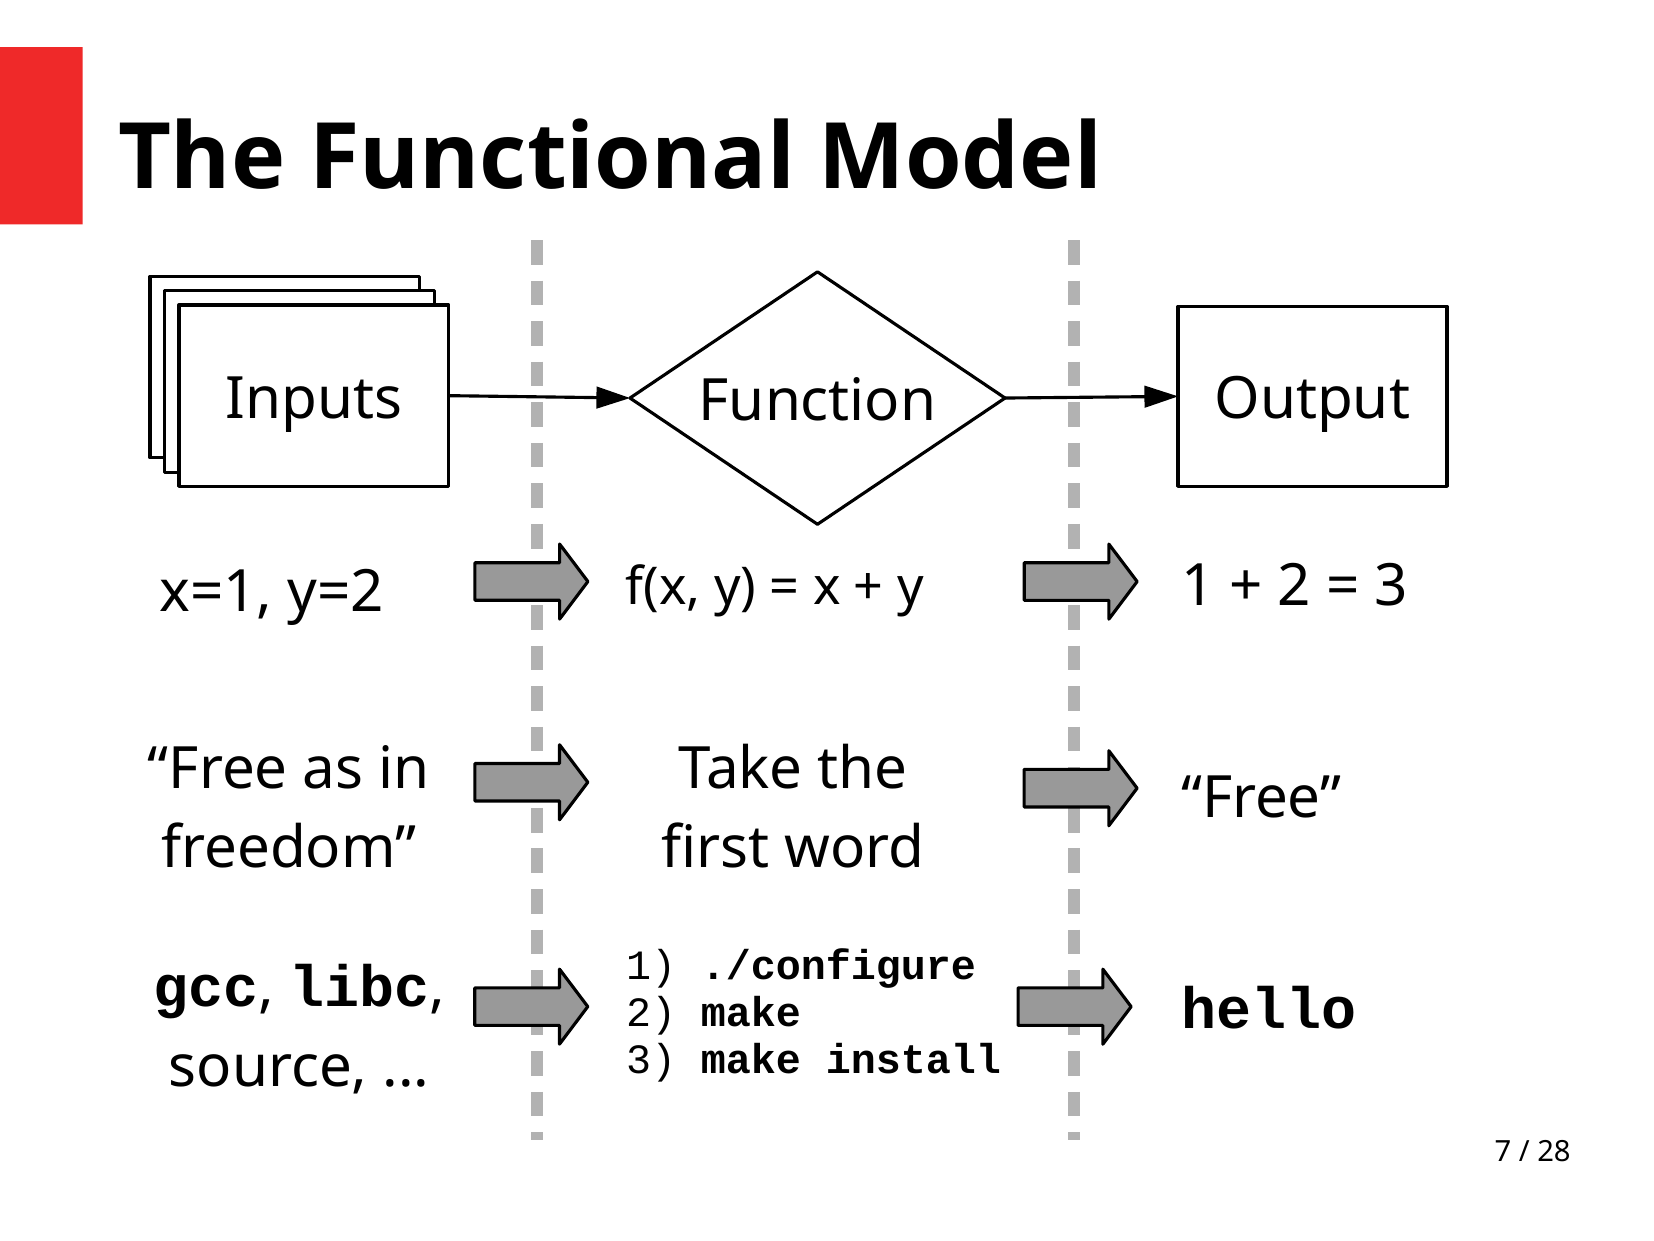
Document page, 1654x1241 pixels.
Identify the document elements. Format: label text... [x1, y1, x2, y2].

text_box [474, 969, 588, 1045]
text_box [1018, 969, 1132, 1045]
text_box [1024, 750, 1138, 826]
text_box ./configure make make install [611, 937, 1016, 1094]
text_box Output [1178, 306, 1447, 487]
text_box [1024, 544, 1138, 620]
text_box Take the first word [646, 718, 953, 869]
title The Functional Model [118, 49, 1571, 257]
text_box Inputs [178, 304, 449, 487]
text_box Inputs [149, 276, 420, 458]
text_box x=1, y=2 [144, 541, 452, 624]
text_box gcc, libc, source, ... [138, 937, 469, 1092]
text_box [474, 544, 588, 620]
text_box “Free” [1166, 748, 1465, 888]
text_box [474, 744, 588, 820]
text_box Inputs [164, 290, 435, 473]
text_box hello [1166, 972, 1372, 1054]
text_box Function [630, 271, 1004, 525]
text_box “Free as in freedom” [132, 718, 473, 869]
text_box 1 + 2 = 3 [1166, 535, 1479, 619]
text_box f(x, y) = x + y [611, 541, 1009, 617]
